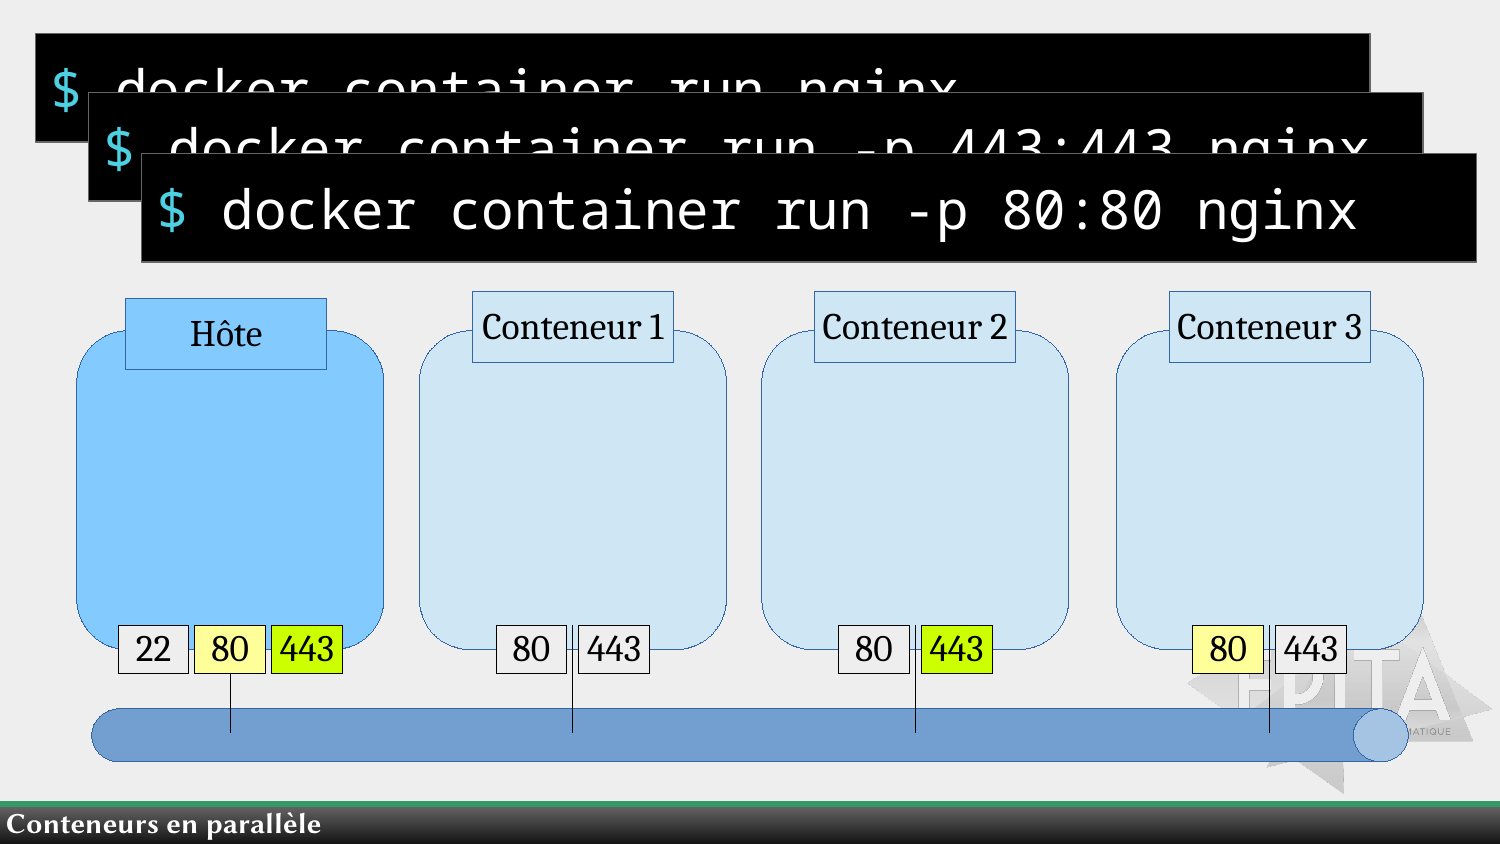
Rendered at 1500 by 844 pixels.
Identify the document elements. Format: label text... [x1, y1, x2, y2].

text_box [91, 708, 1377, 762]
title Conteneurs en parallèle [5, 801, 1075, 844]
picture [1187, 587, 1492, 794]
text_box $ docker container run -p 443:443 nginx [88, 92, 1424, 201]
text_box $ docker container run -p 80:80 nginx [141, 153, 1477, 262]
text_box 80 [194, 625, 266, 674]
text_box [761, 330, 1069, 650]
text_box 443 [271, 625, 343, 674]
text_box Conteneur 3 [1169, 291, 1371, 363]
text_box 80 [496, 625, 567, 674]
text_box [1116, 330, 1424, 650]
text_box 443 [1275, 625, 1347, 674]
text_box 443 [578, 625, 650, 674]
text_box 443 [921, 625, 993, 674]
text_box 22 [118, 625, 189, 674]
text_box 80 [838, 625, 910, 674]
text_box Conteneur 1 [472, 291, 674, 363]
text_box $ docker container run nginx [35, 33, 1371, 142]
text_box [76, 330, 384, 650]
picture [1187, 650, 1269, 708]
text_box Conteneur 2 [814, 291, 1016, 363]
text_box 80 [1192, 625, 1264, 674]
text_box [419, 330, 727, 650]
text_box Hôte [125, 298, 327, 370]
